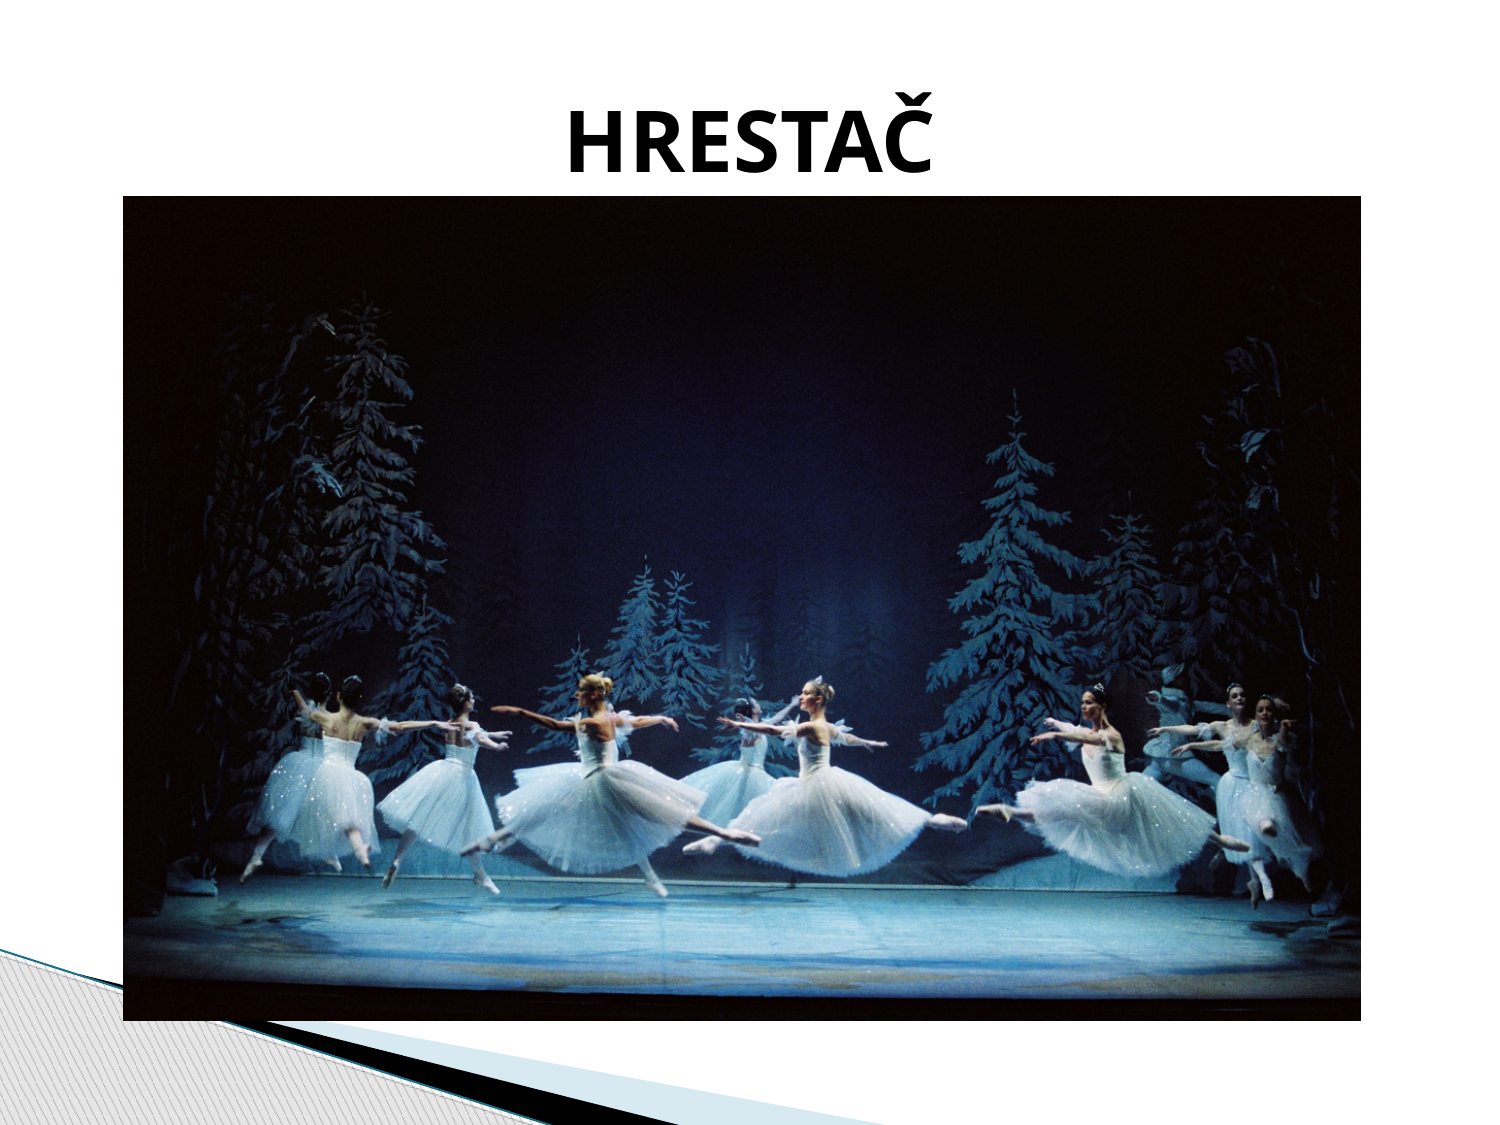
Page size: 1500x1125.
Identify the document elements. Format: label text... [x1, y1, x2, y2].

picture [123, 233, 1361, 1021]
title HRESTAČ [75, 45, 1425, 233]
